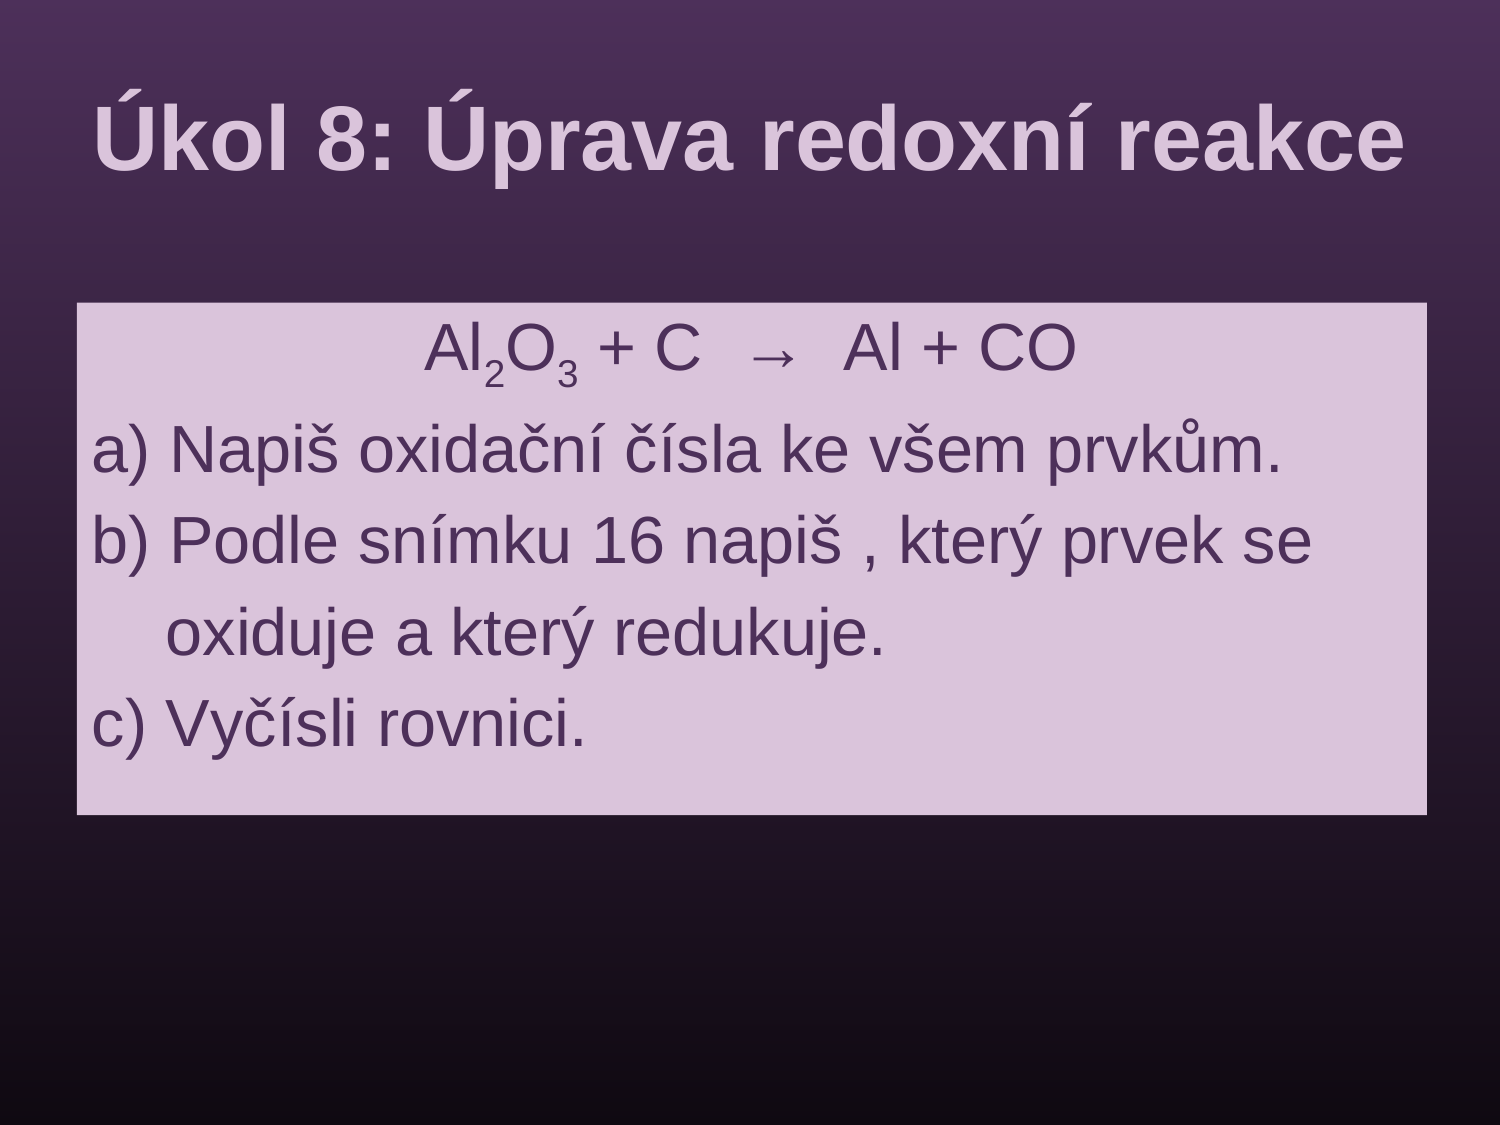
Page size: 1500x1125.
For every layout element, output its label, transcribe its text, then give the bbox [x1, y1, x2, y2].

list Al2O3 + C → Al + CO a) Napiš oxidační čísla ke všem prvkům. b) Podle snímku 16 napiš , který prvek se oxiduje a který redukuje. c) Vyčísli rovnici. [76, 302, 1427, 816]
title Úkol 8: Úprava redoxní reakce [75, 45, 1426, 233]
